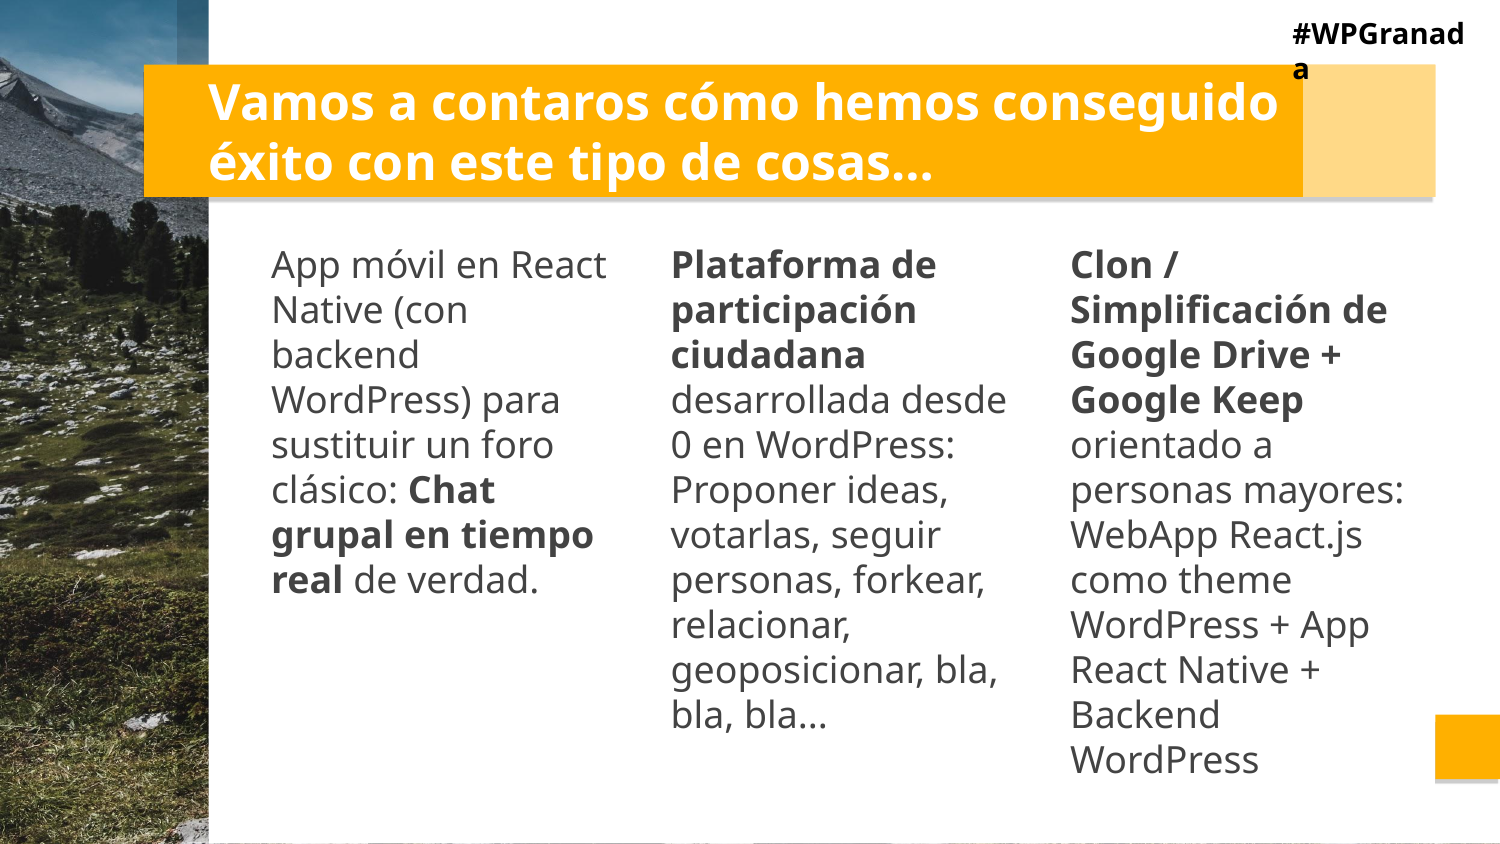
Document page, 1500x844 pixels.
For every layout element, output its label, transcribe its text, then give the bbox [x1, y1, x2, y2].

title Vamos a contaros cómo hemos conseguido éxito con este tipo de cosas… [193, 64, 1300, 197]
picture [0, 0, 208, 844]
list Plataforma de participación ciudadana desarrollada desde 0 en WordPress: Proponer ideas, votarlas, seguir personas, forkear, relacionar, geoposicionar, bla, bla, bla... [655, 225, 1036, 780]
list App móvil en React Native (con backend WordPress) para sustituir un foro clásico: Chat grupal en tiempo real de verdad. [255, 225, 637, 827]
list Clon / Simplificación de Google Drive + Google Keep orientado a personas mayores: WebApp React.js como theme WordPress + App React Native + Backend WordPress [1055, 225, 1436, 780]
text_box #WPGranada [1277, 0, 1481, 54]
